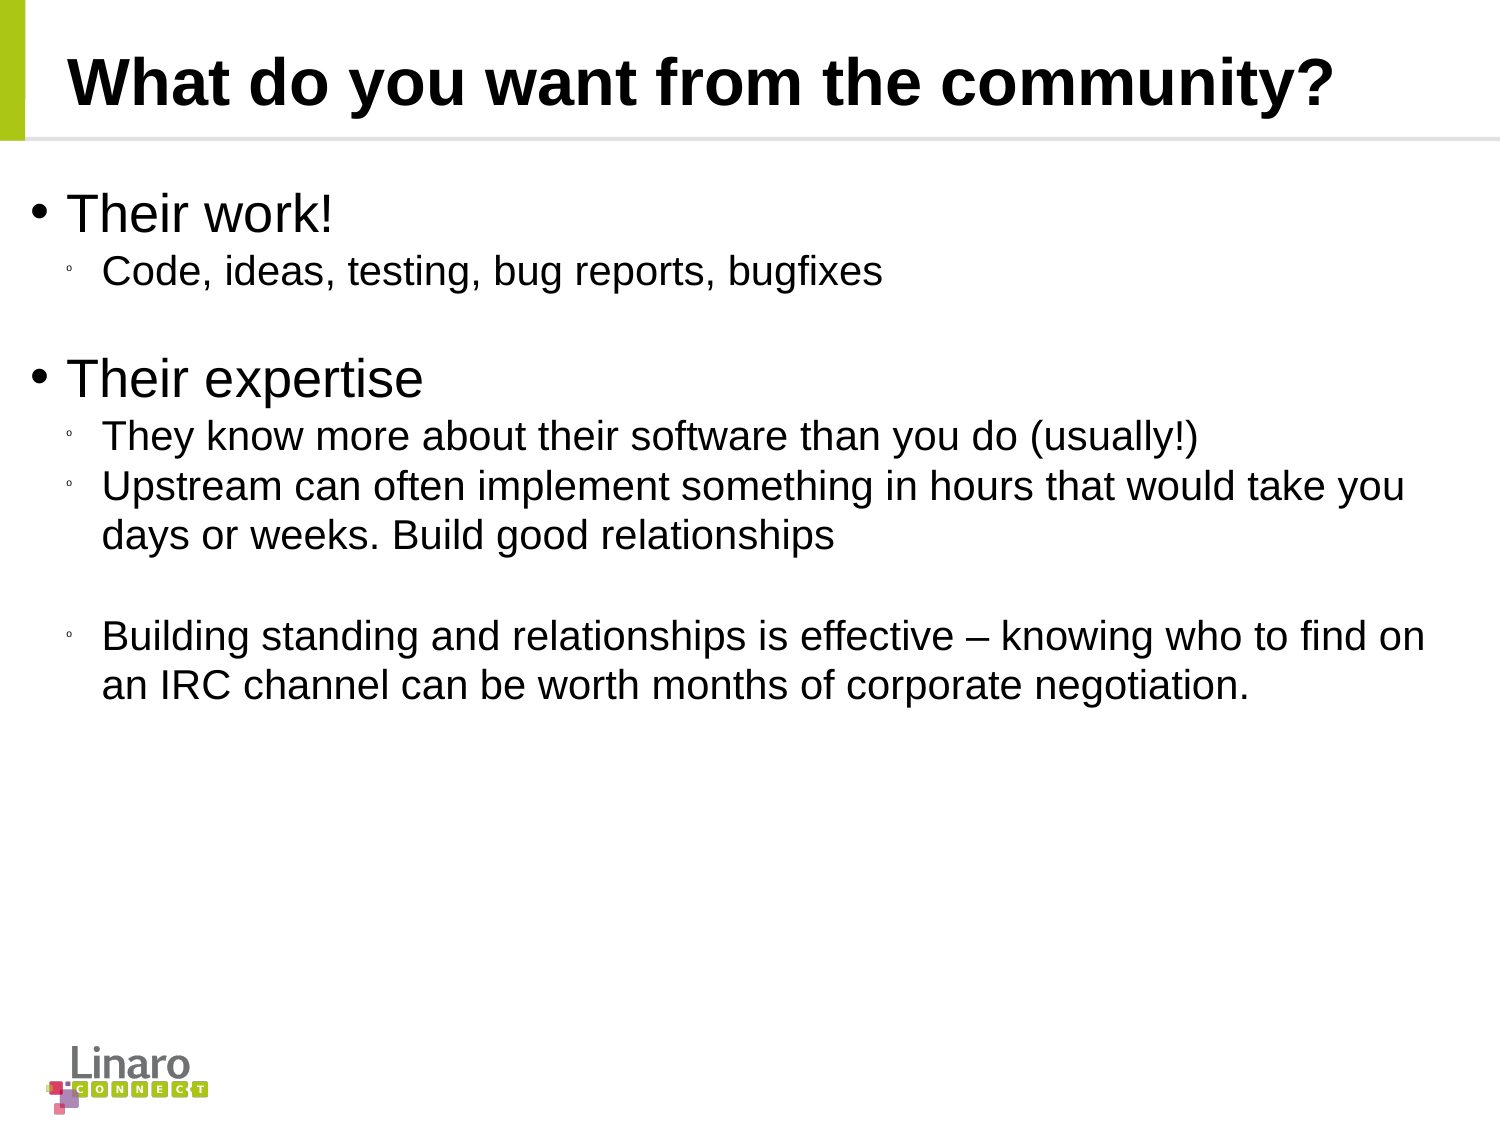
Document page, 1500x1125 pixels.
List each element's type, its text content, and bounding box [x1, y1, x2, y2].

text_box Their work! Code, ideas, testing, bug reports, bugfixes Their expertise They know more about their software than you do (usually!) Upstream can often implement something in hours that would take you days or weeks. Build good relationships Building standing and relationships is effective – knowing who to find on an IRC channel can be worth months of corporate negotiation. [16, 163, 1482, 1038]
text_box What do you want from the community? [53, 23, 1465, 136]
picture [39, 1041, 216, 1119]
